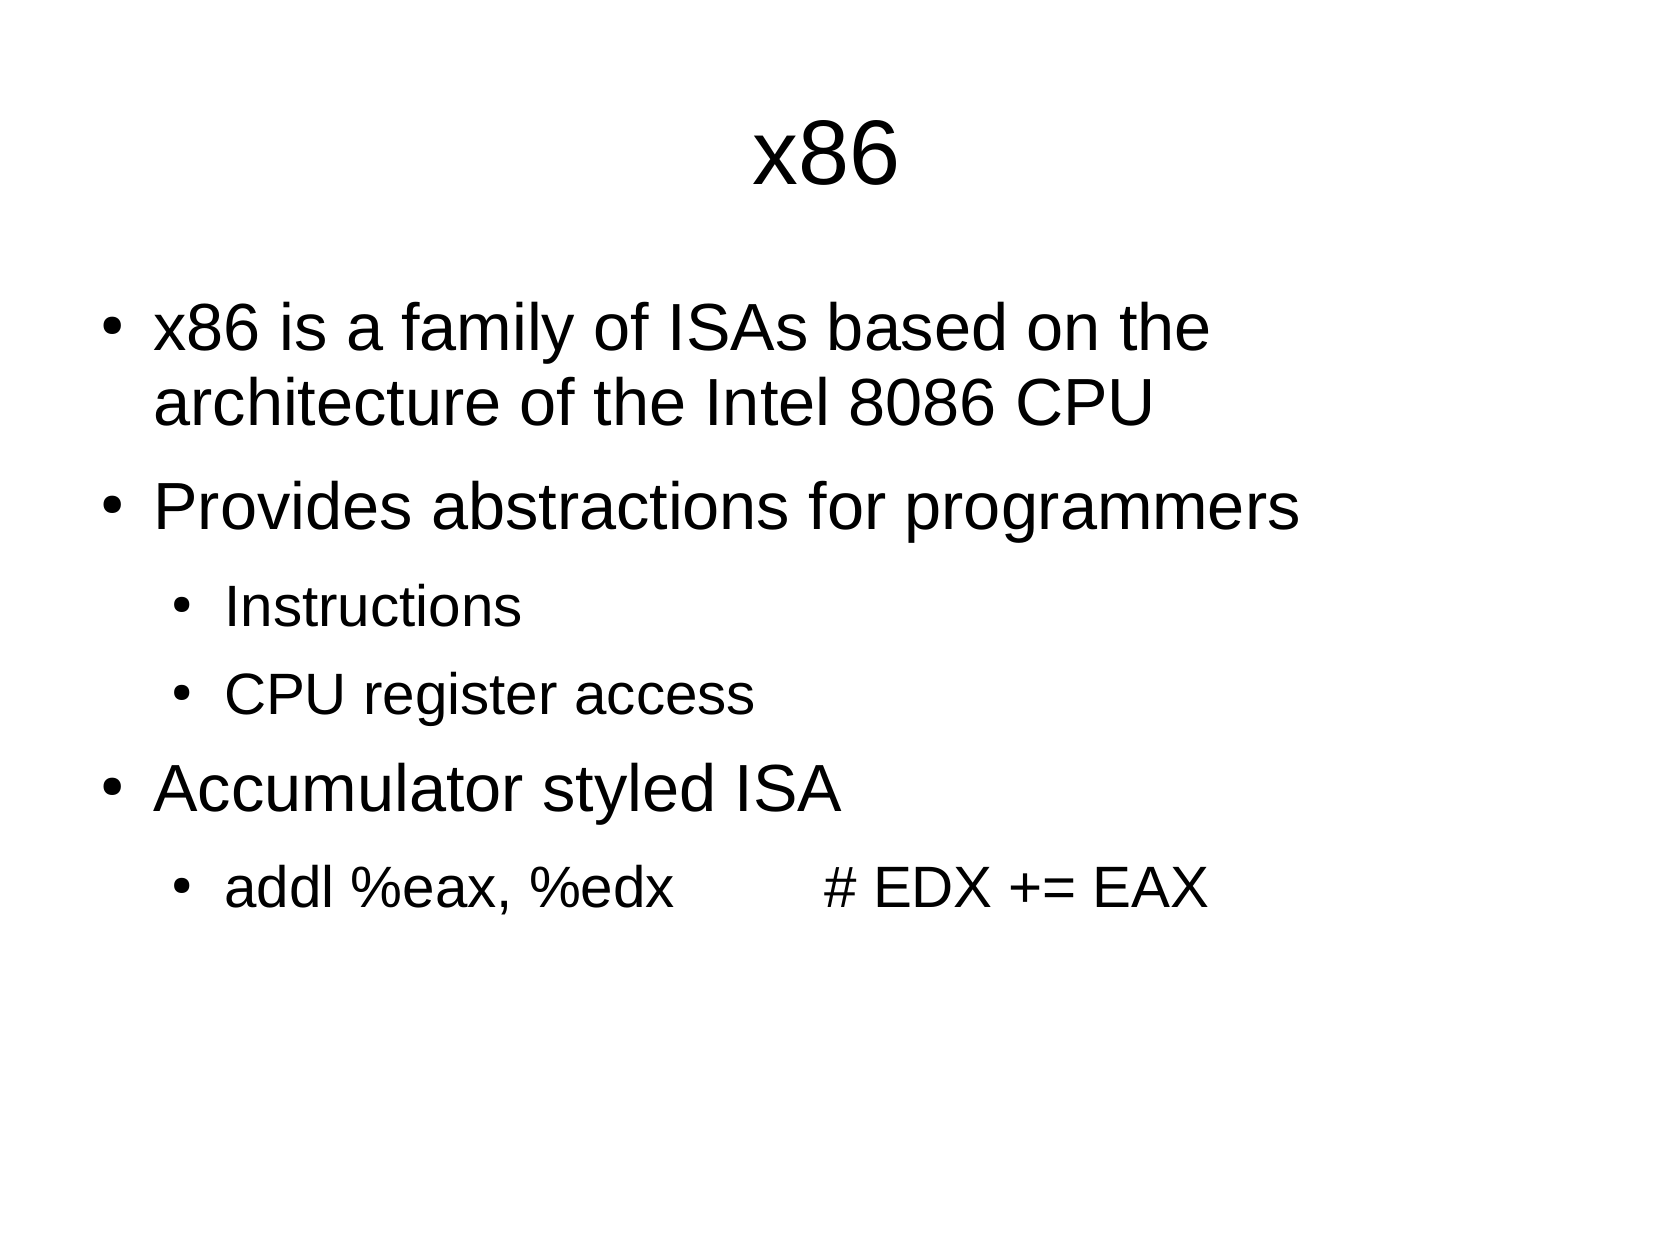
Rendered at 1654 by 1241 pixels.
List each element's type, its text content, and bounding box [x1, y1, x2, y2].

title x86 [82, 56, 1571, 250]
list x86 is a family of ISAs based on the architecture of the Intel 8086 CPU Provides abstractions for programmers Instructions CPU register access Accumulator styled ISA addl %eax, %edx # EDX += EAX [82, 290, 1571, 1109]
